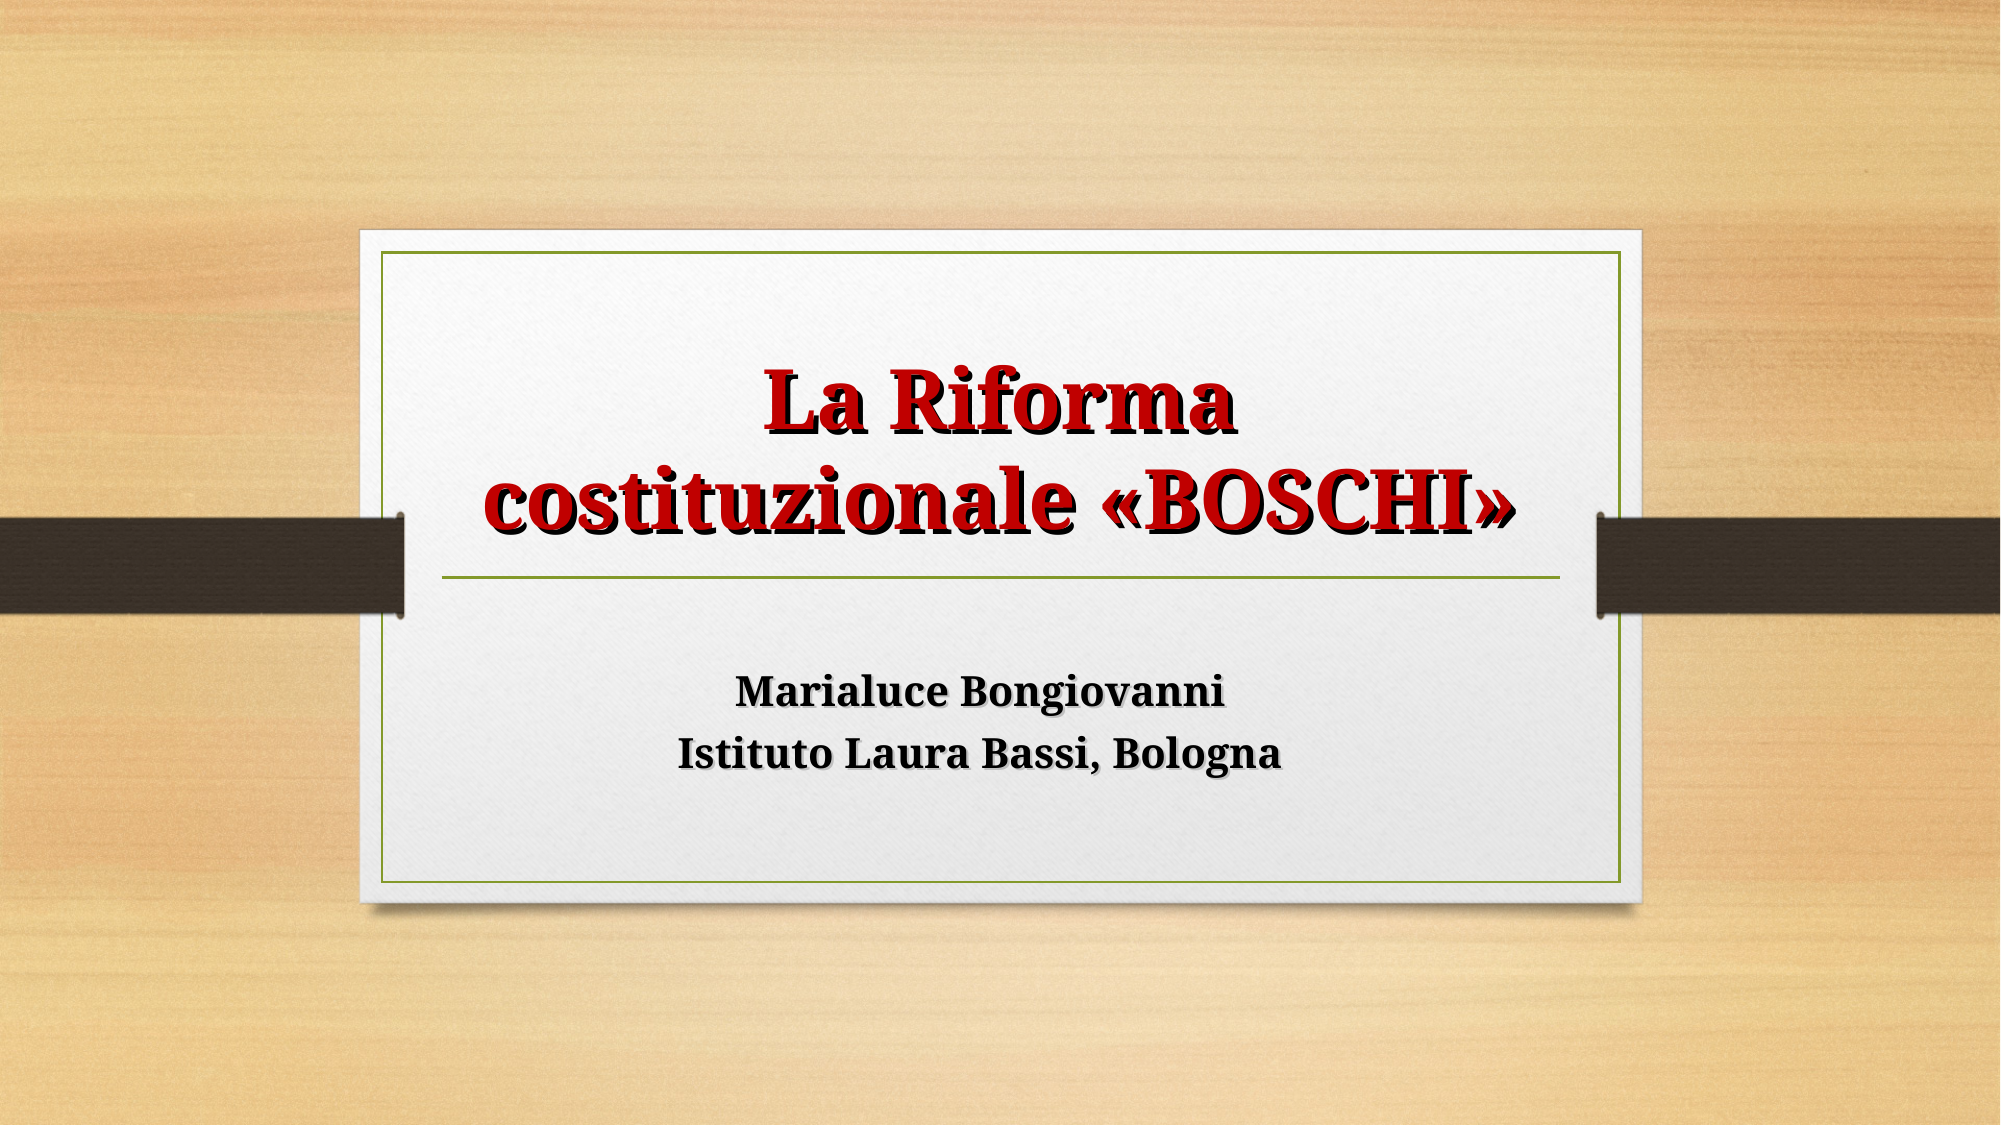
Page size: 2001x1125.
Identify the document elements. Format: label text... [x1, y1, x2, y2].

title La Riforma costituzionale «BOSCHI» [440, 305, 1559, 554]
subtitle Marialuce Bongiovanni Istituto Laura Bassi, Bologna [401, 656, 1559, 885]
